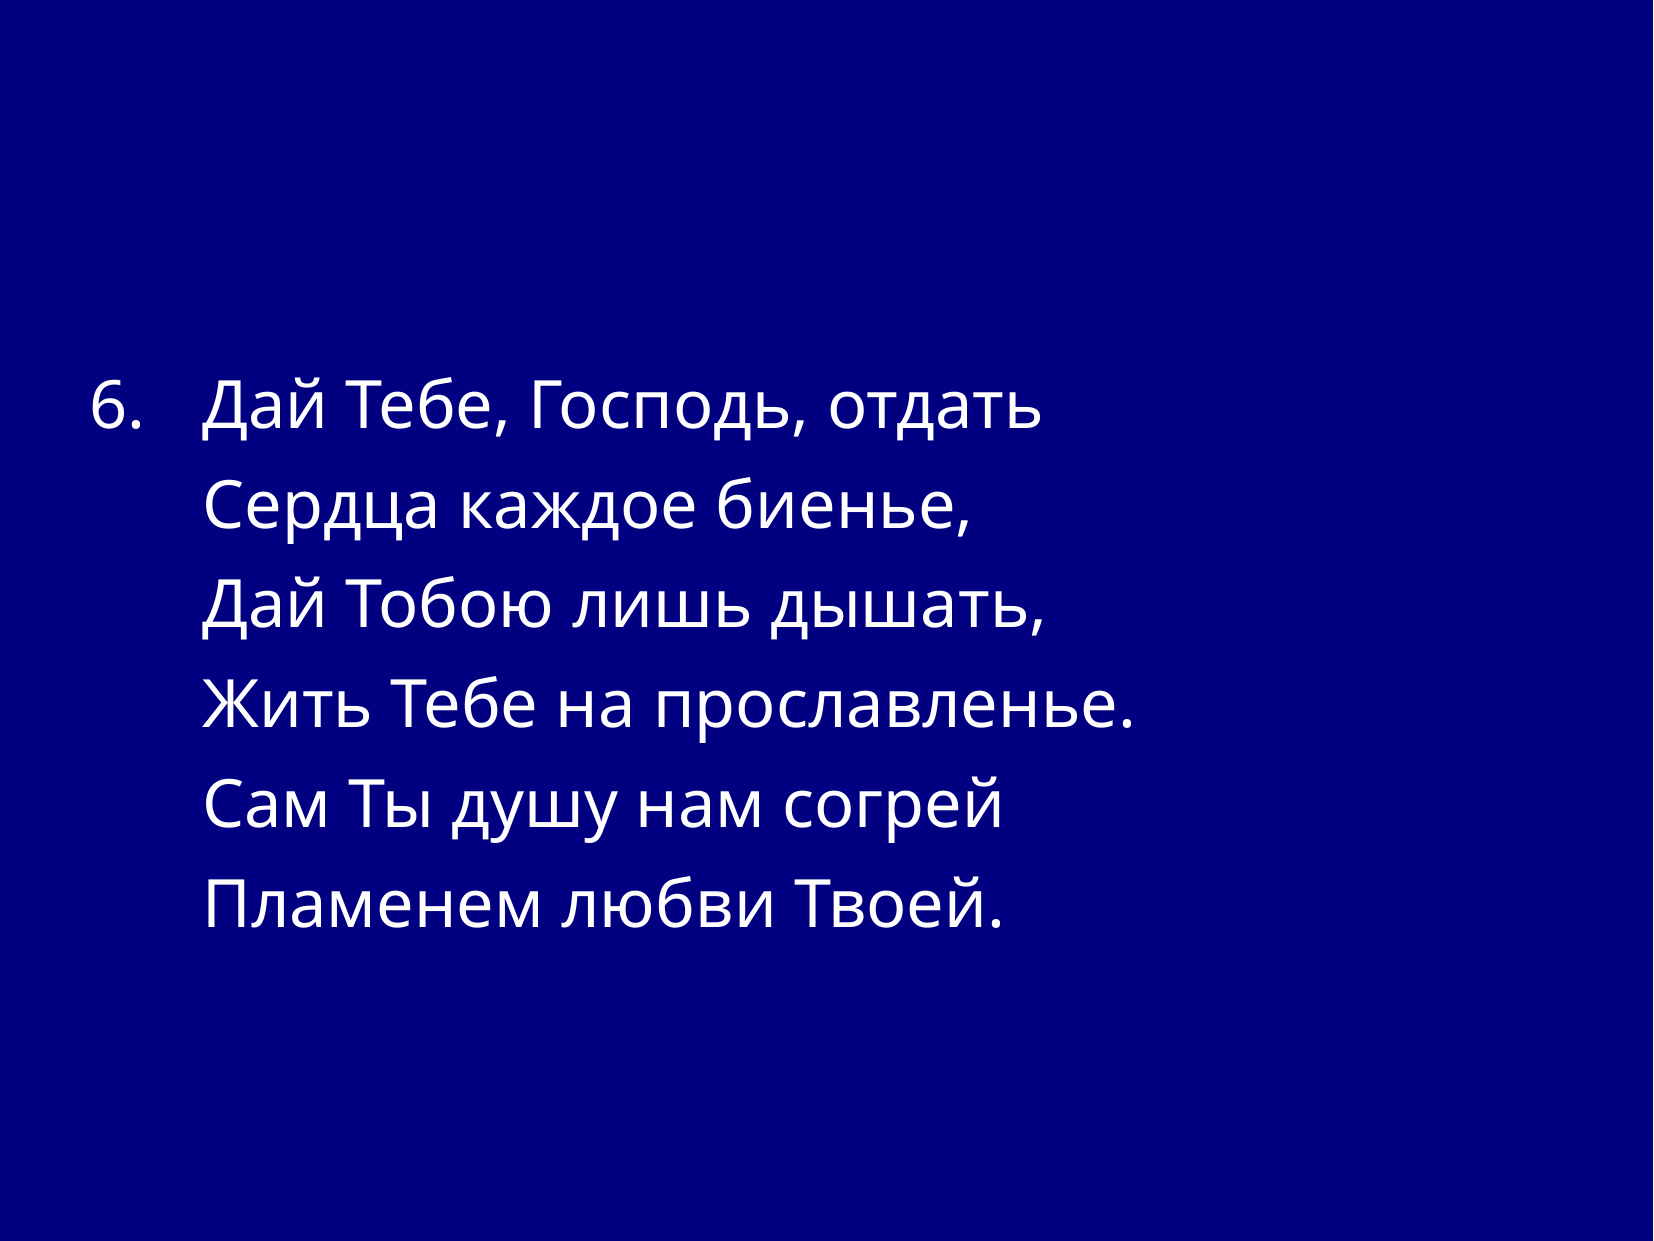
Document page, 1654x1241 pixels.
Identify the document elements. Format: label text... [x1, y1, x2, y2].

text_box 6. Дай Тебе, Господь, отдать Сердца каждое биенье, Дай Тобою лишь дышать, Жить Тебе на прославленье. Сам Ты душу нам согрей Пламенем любви Твоей. [75, 150, 1576, 1163]
